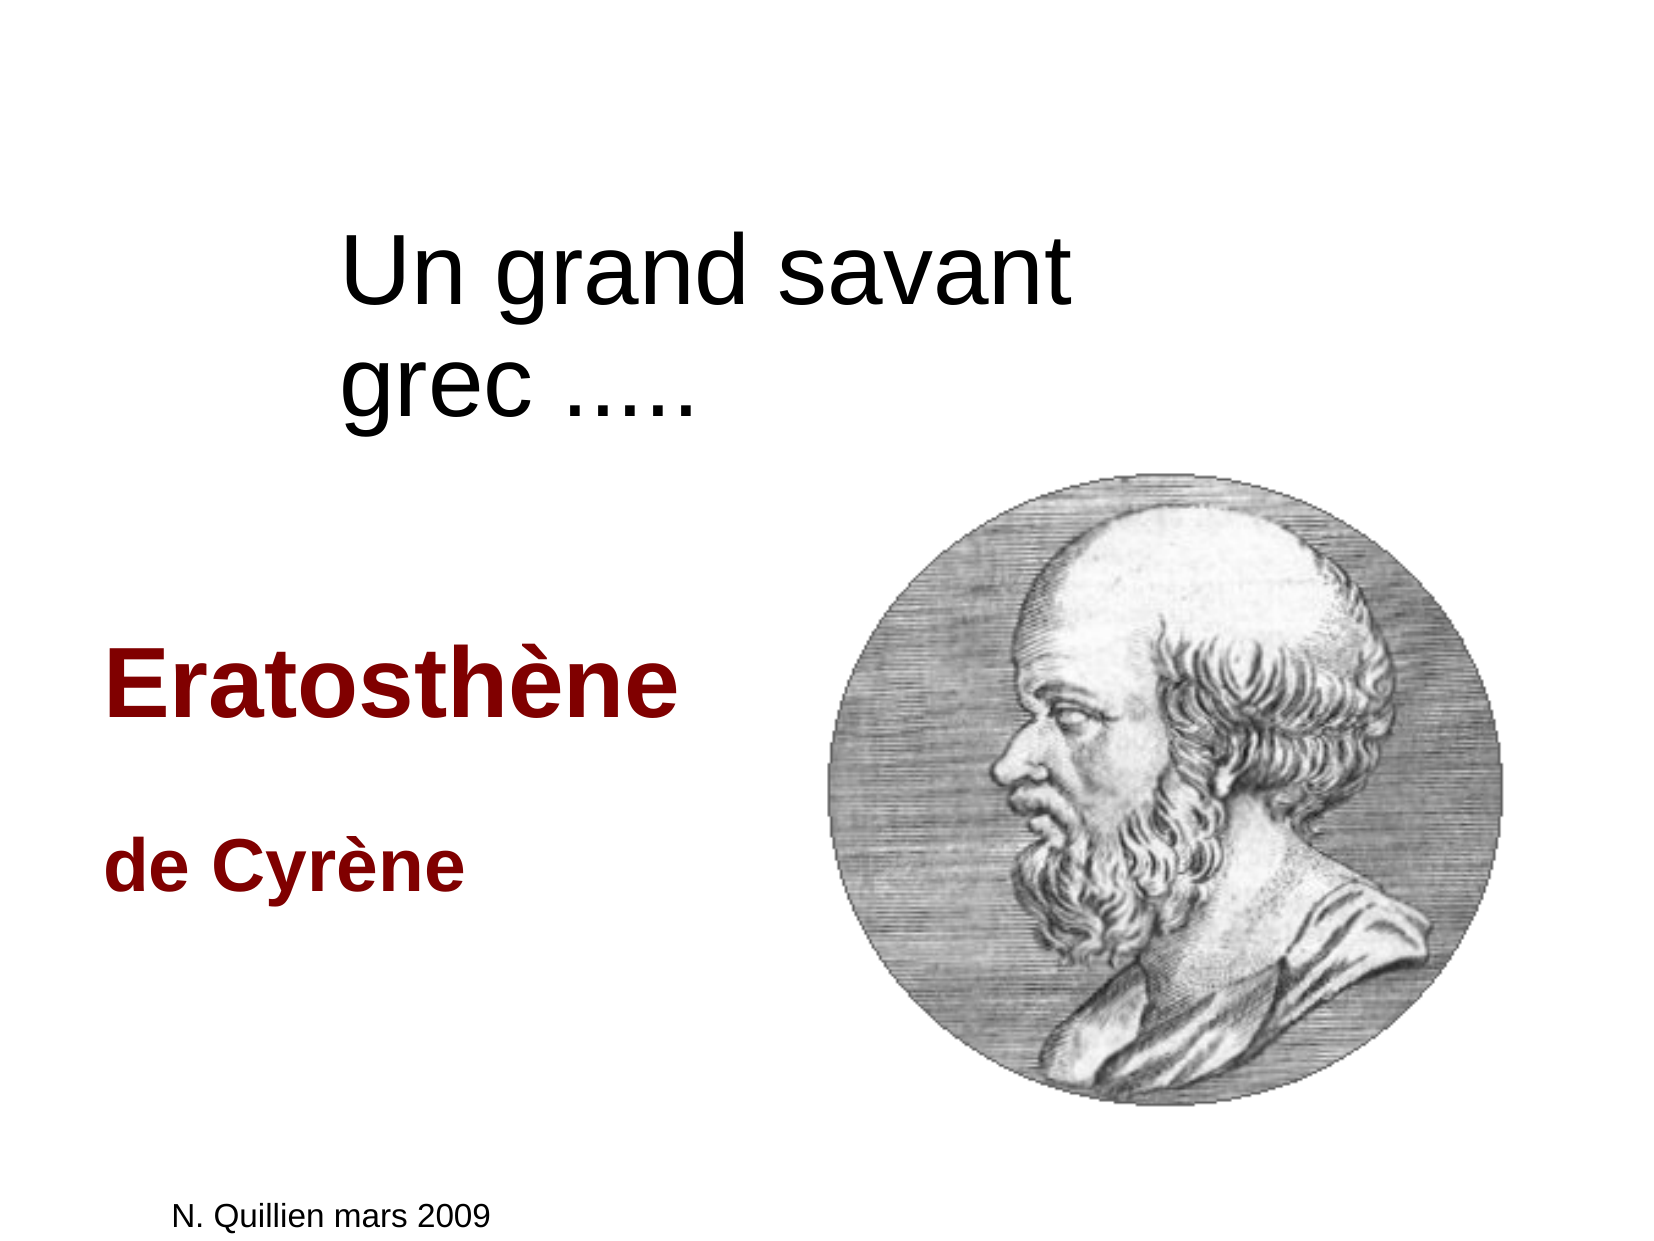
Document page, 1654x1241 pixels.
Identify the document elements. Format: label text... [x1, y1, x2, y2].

picture [826, 472, 1506, 1109]
text_box Eratosthène de Cyrène [88, 620, 768, 915]
text_box Un grand savant grec ..... [324, 206, 1241, 445]
text_box N. Quillien mars 2009 [147, 1181, 562, 1241]
